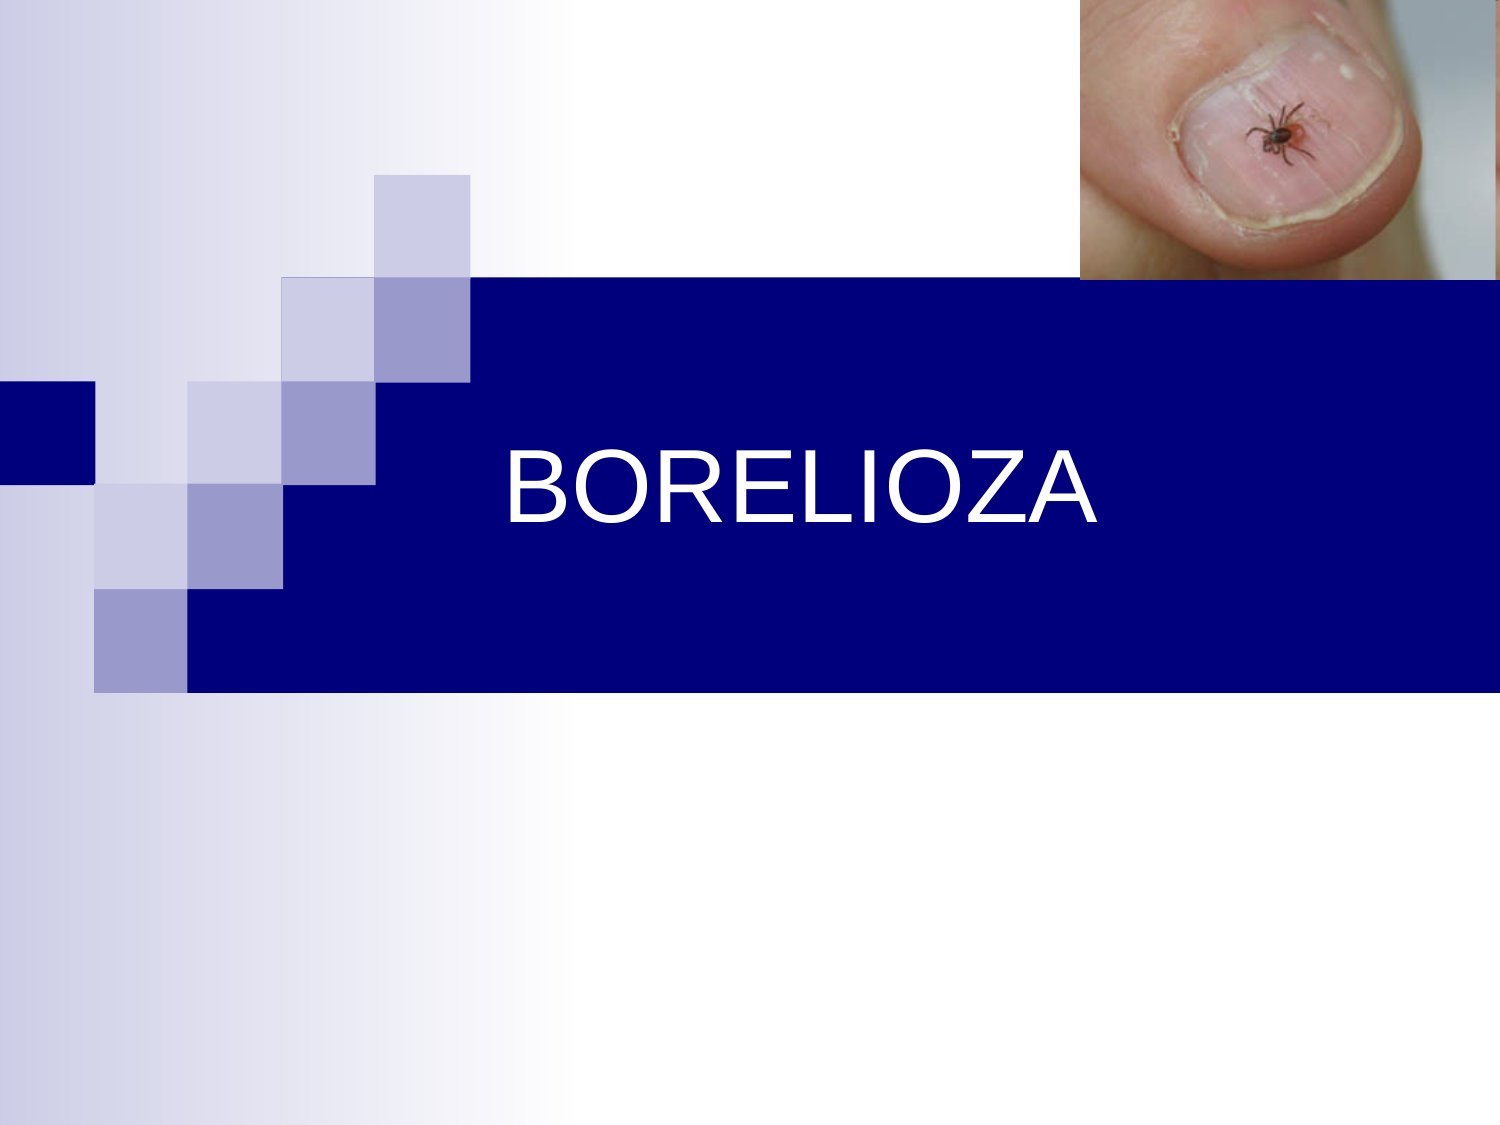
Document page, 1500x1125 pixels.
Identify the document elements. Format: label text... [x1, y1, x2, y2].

title BORELIOZA [487, 299, 1475, 663]
picture [1080, 0, 1500, 280]
